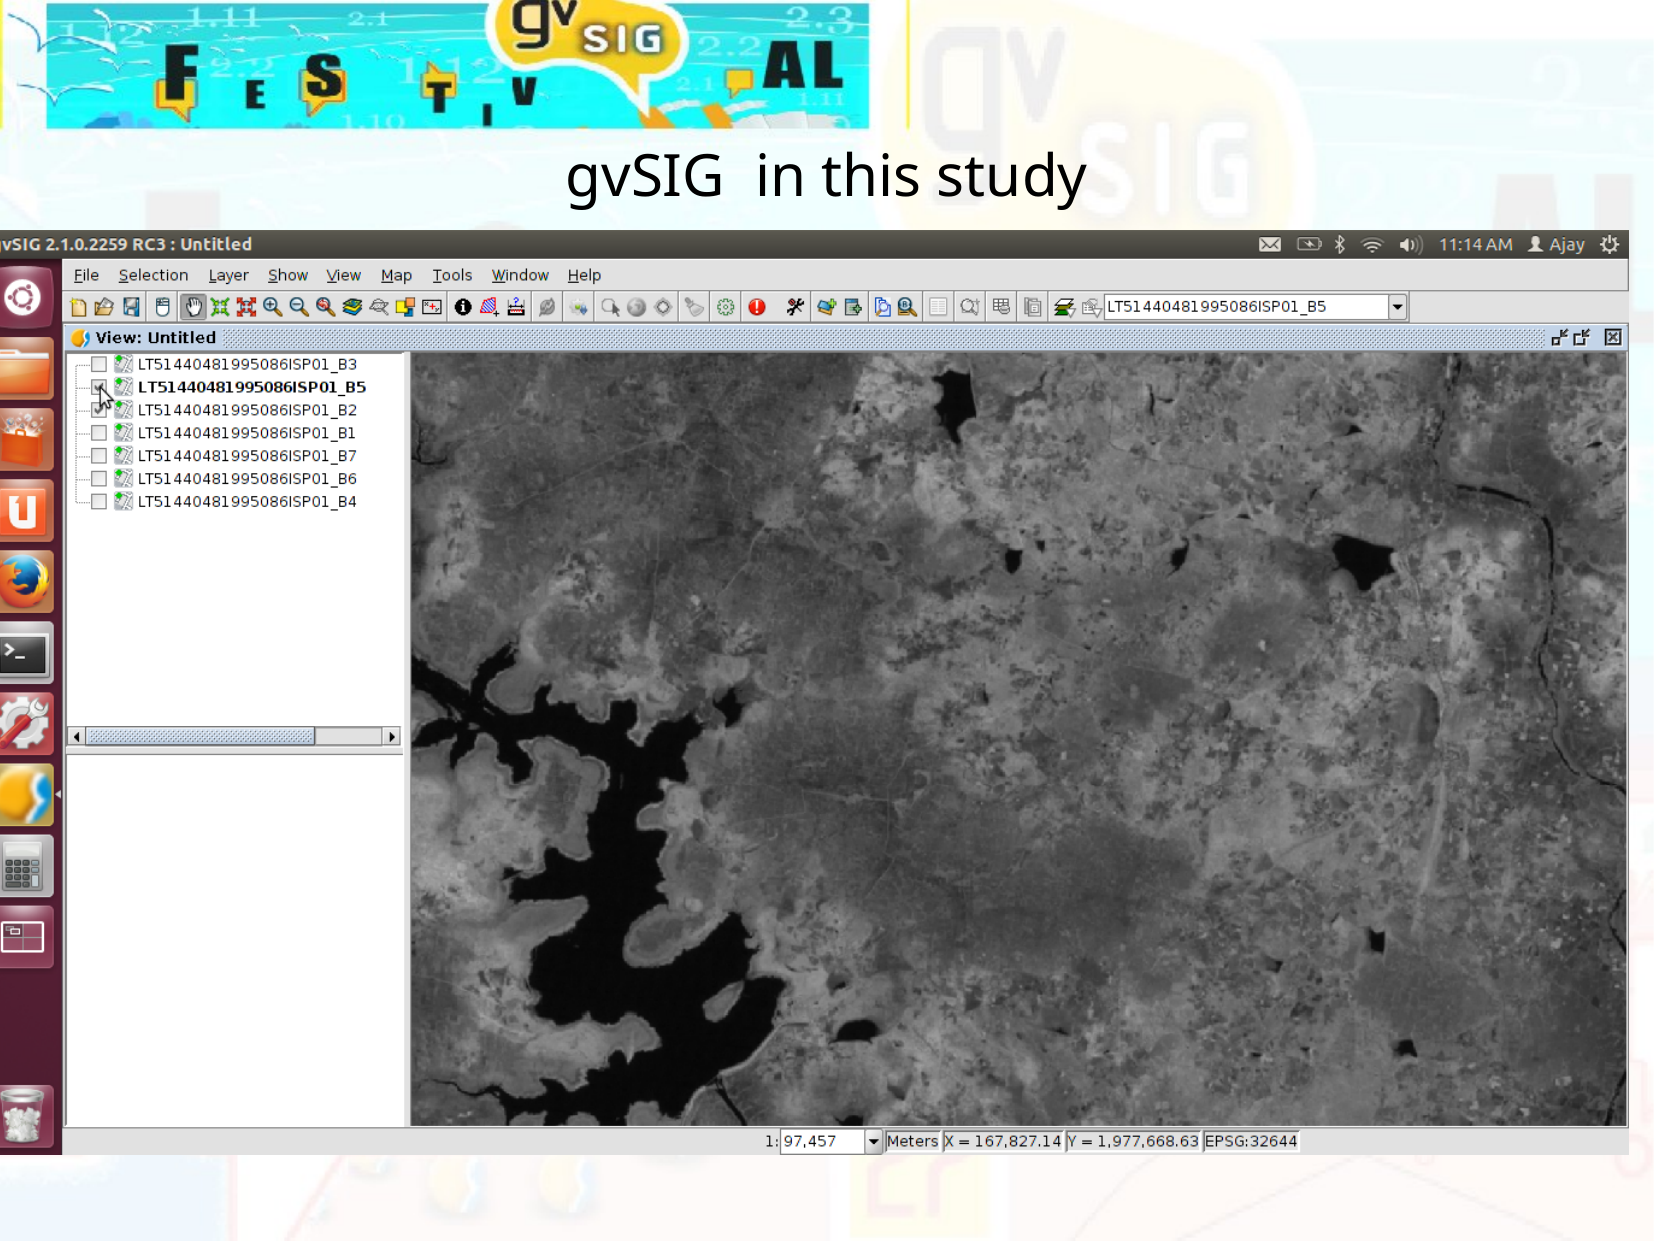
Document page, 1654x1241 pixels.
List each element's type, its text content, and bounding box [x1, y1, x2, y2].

picture [0, 0, 1654, 1241]
title gvSIG in this study [82, 107, 1571, 241]
